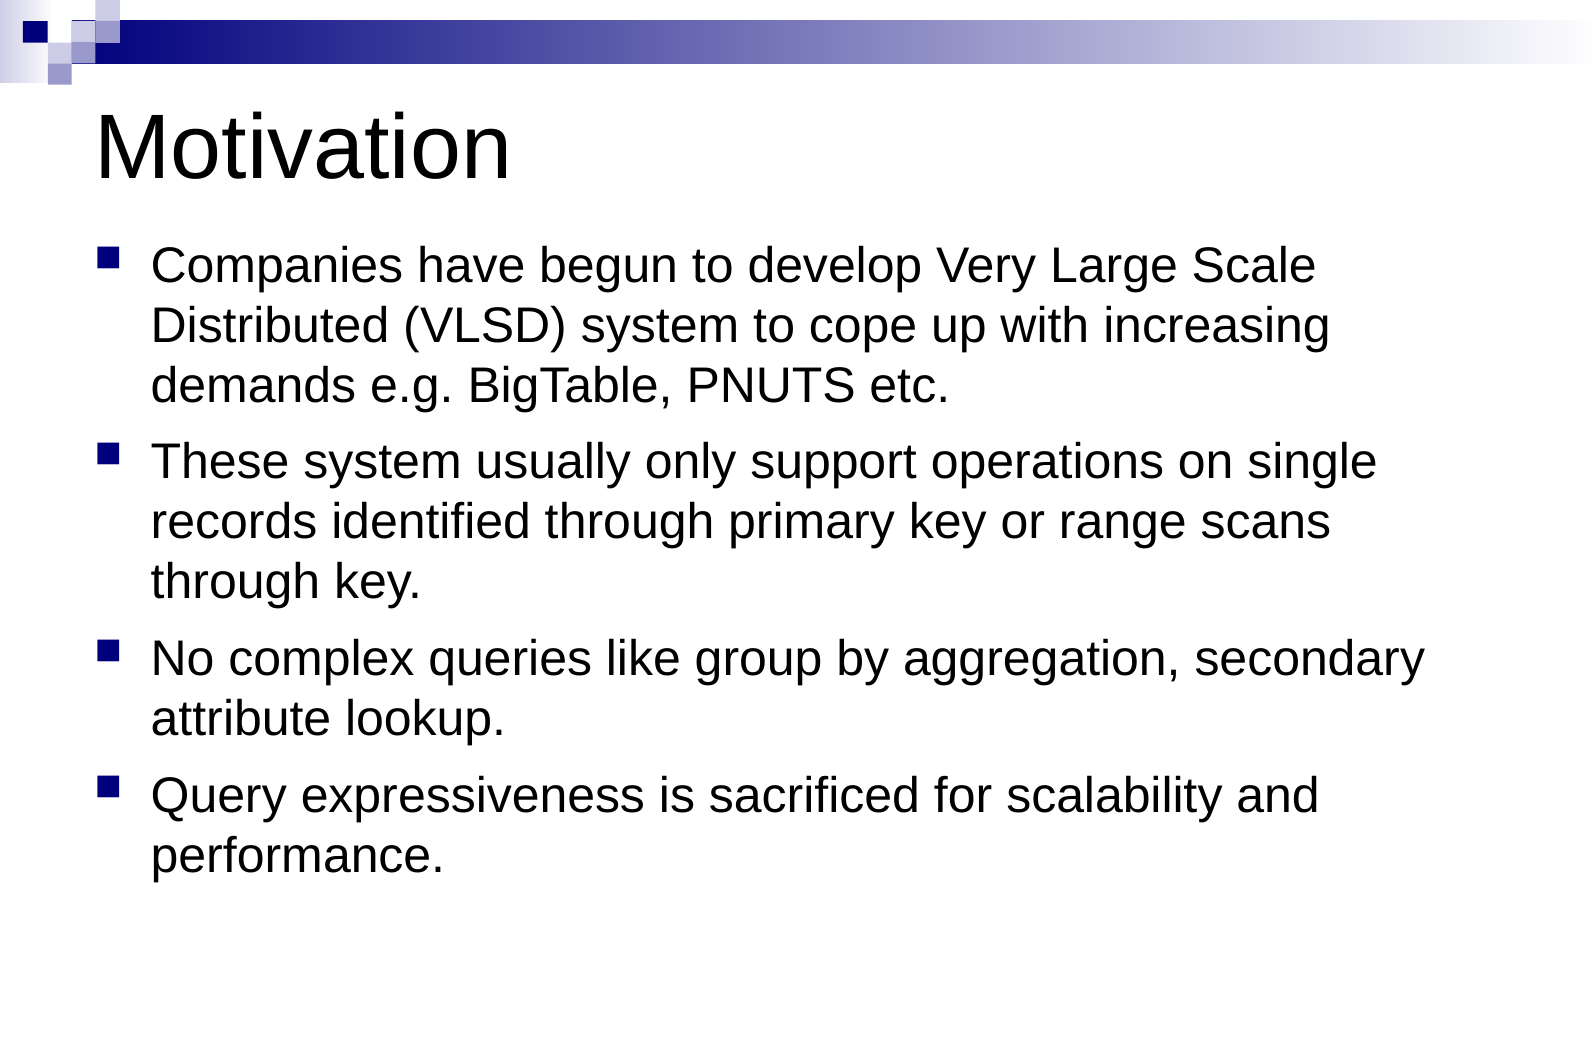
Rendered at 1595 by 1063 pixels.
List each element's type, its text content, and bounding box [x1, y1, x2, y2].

title Motivation [79, 63, 1515, 221]
list Companies have begun to develop Very Large Scale Distributed (VLSD) system to cope up with increasing demands e.g. BigTable, PNUTS etc. These system usually only support operations on single records identified through primary key or range scans through key. No complex queries like group by aggregation, secondary attribute lookup. Query expressiveness is sacrificed for scalability and performance. [79, 224, 1515, 1020]
